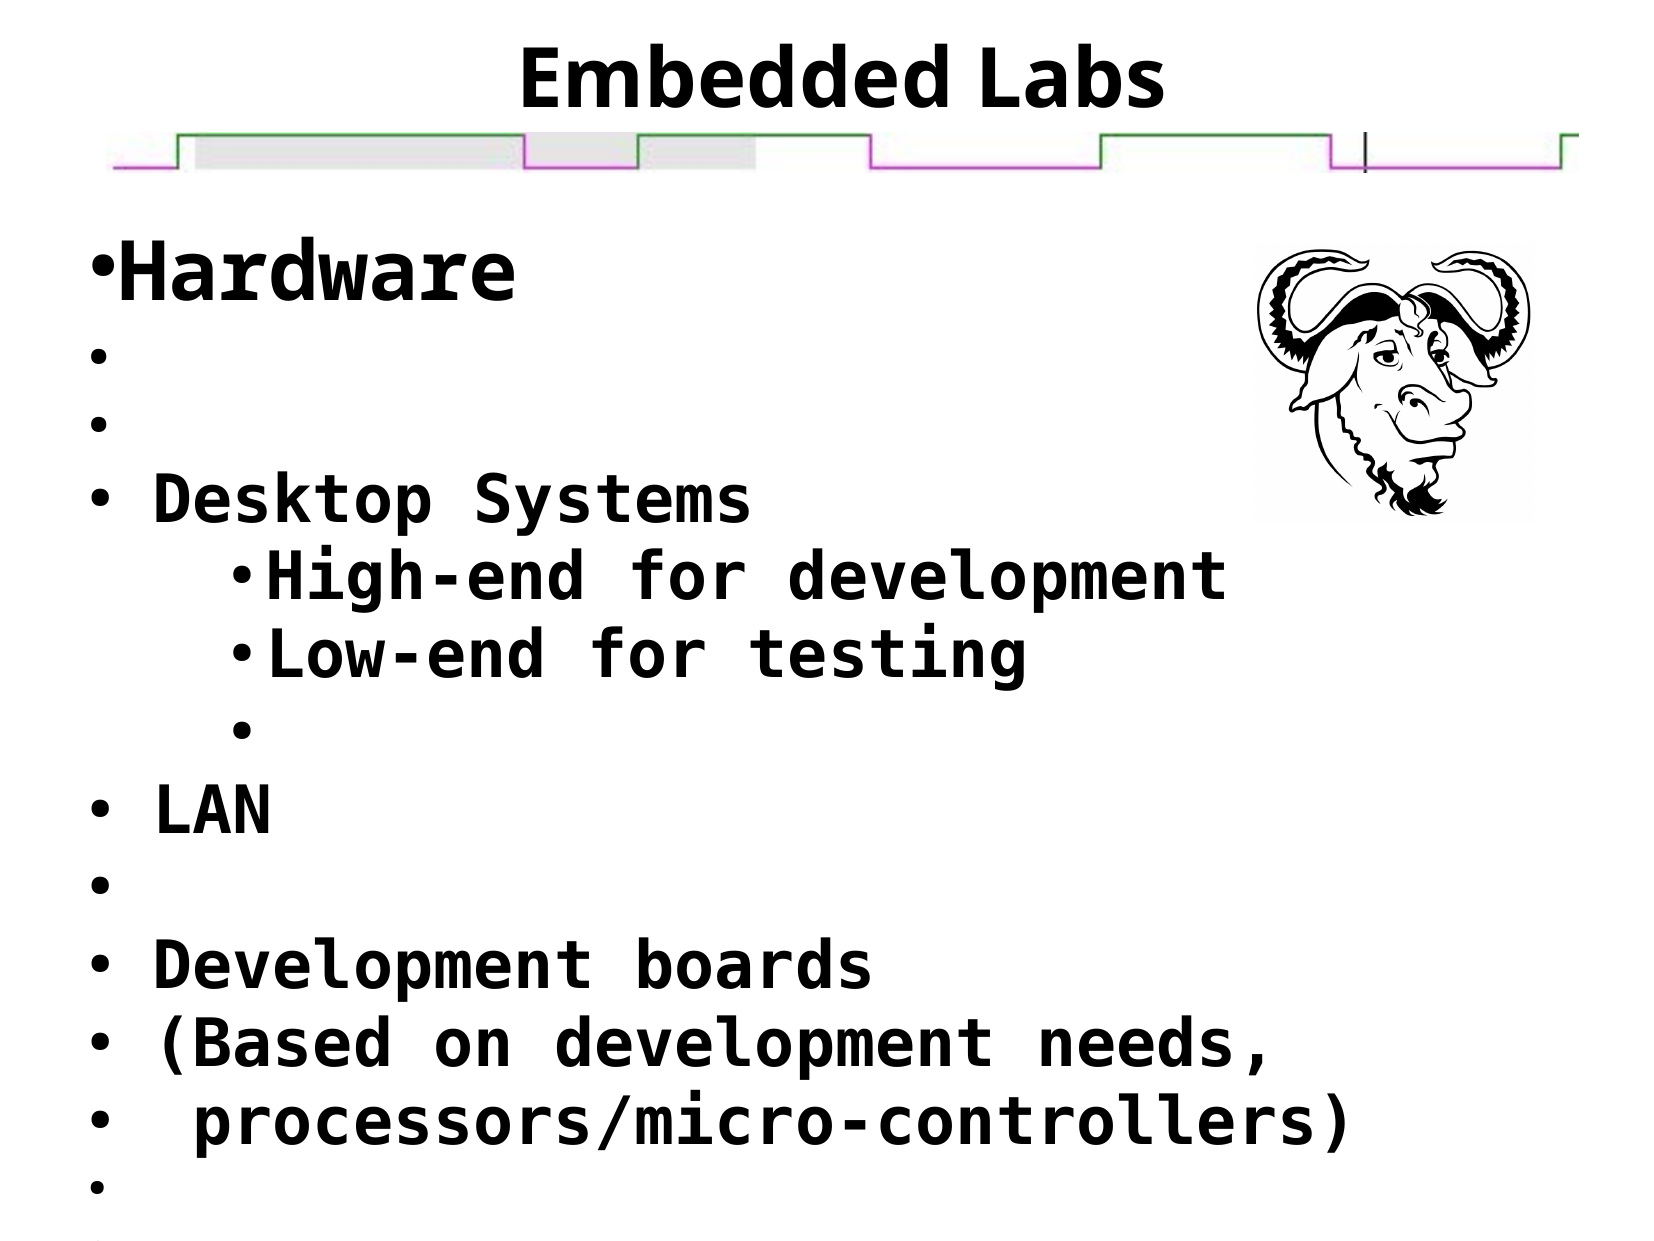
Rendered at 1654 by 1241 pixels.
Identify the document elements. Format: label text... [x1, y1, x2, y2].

text_box Embedded Labs [516, 18, 1316, 127]
picture [106, 132, 1579, 173]
picture [1253, 242, 1534, 523]
text_box Hardware Desktop Systems High-end for development Low-end for testing LAN Development boards (Based on development needs, processors/micro-controllers) [88, 211, 1488, 1241]
